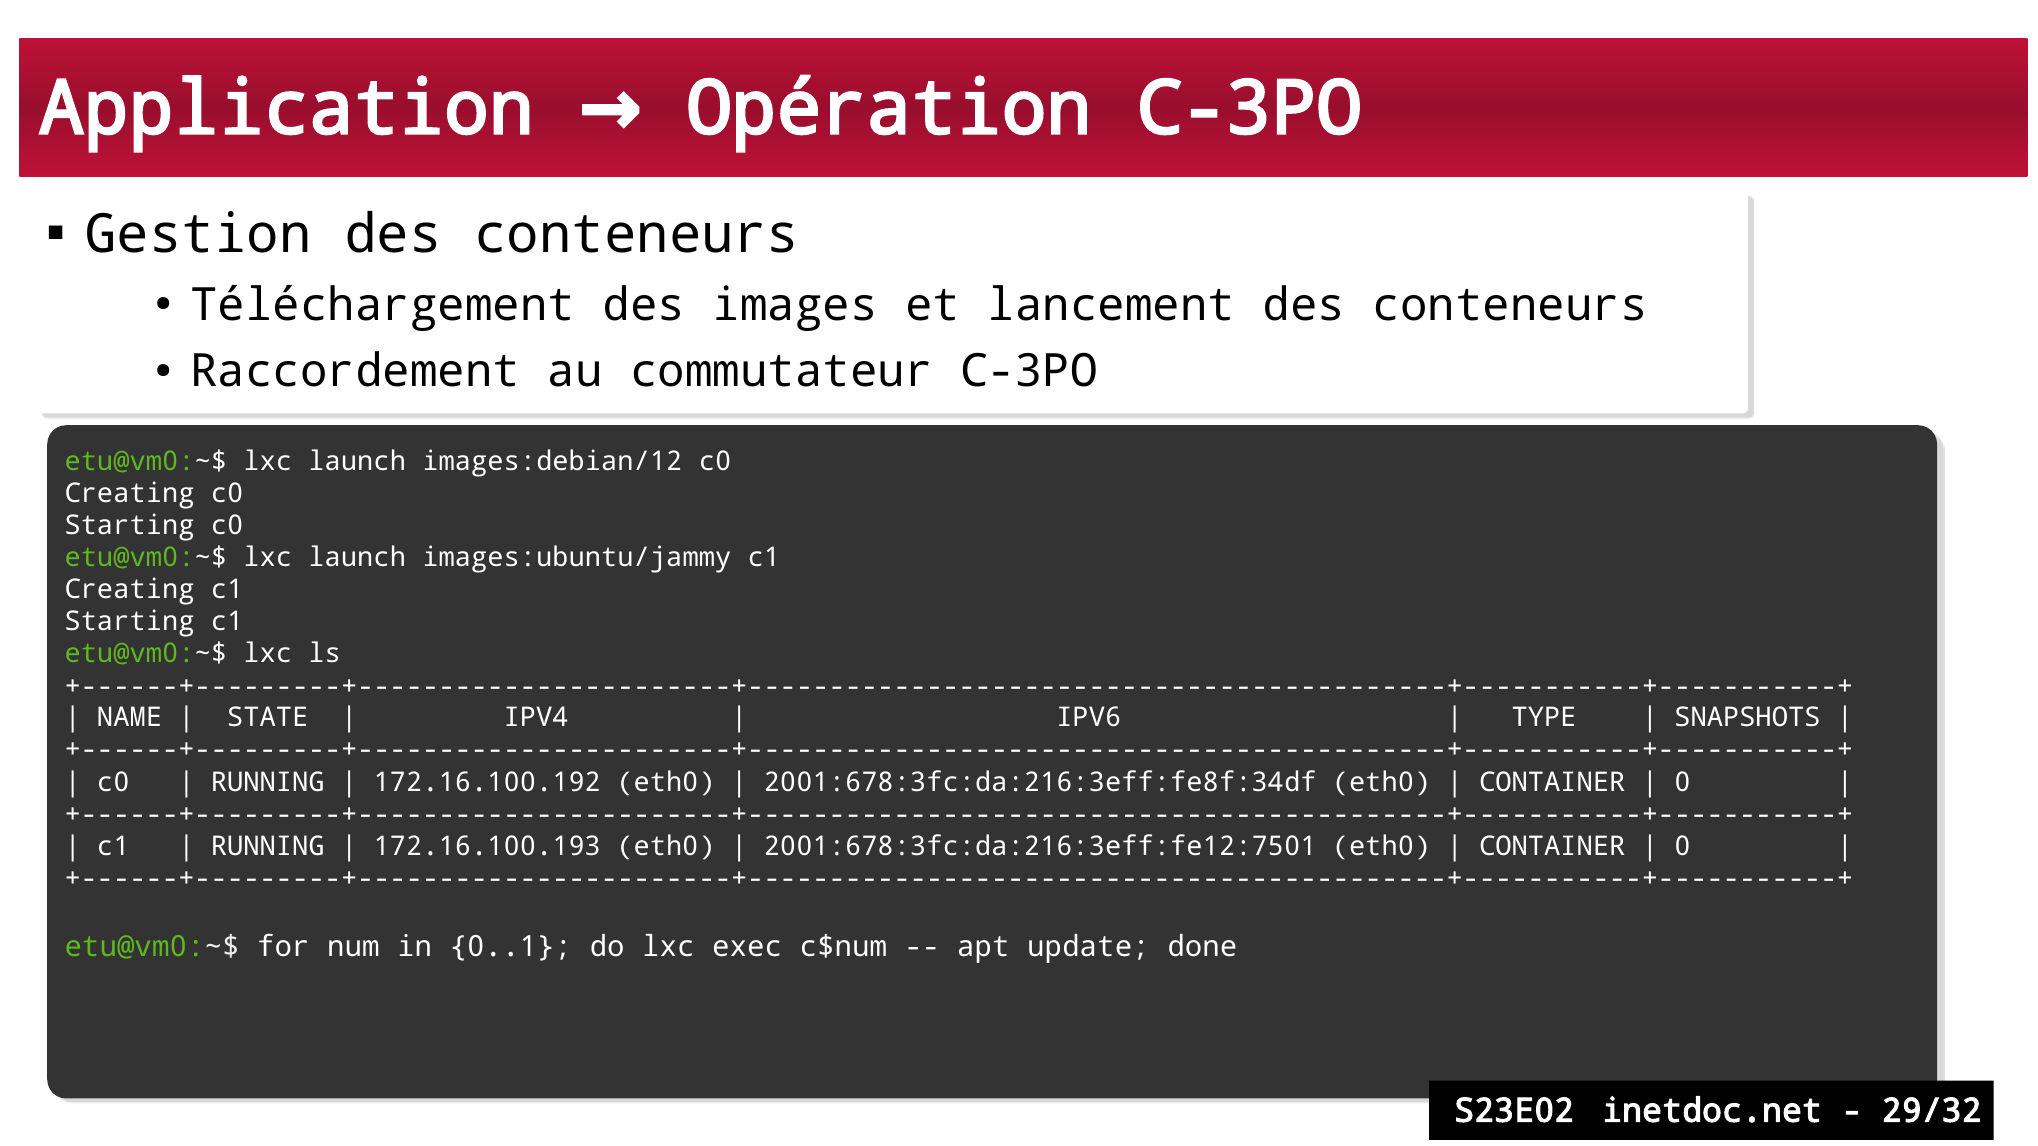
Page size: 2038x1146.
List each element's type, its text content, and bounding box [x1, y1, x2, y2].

text_box S23E02 inetdoc.net - <numéro>/32 [1429, 1080, 1994, 1140]
text_box Gestion des conteneurs Téléchargement des images et lancement des conteneurs Raccordement au commutateur C-3PO [35, 188, 1749, 414]
text_box etu@vm0:~$ lxc launch images:debian/12 c0 Creating c0 Starting c0 etu@vm0:~$ lxc launch images:ubuntu/jammy c1 Creating c1 Starting c1 etu@vm0:~$ lxc ls +------+---------+-----------------------+-------------------------------------------+-----------+-----------+ | NAME | STATE | IPV4 | IPV6 | TYPE | SNAPSHOTS | +------+---------+-----------------------+-------------------------------------------+-----------+-----------+ | c0 | RUNNING | 172.16.100.192 (eth0) | 2001:678:3fc:da:216:3eff:fe8f:34df (eth0) | CONTAINER | 0 | +------+---------+-----------------------+-------------------------------------------+-----------+-----------+ | c1 | RUNNING | 172.16.100.193 (eth0) | 2001:678:3fc:da:216:3eff:fe12:7501 (eth0) | CONTAINER | 0 | +------+---------+-----------------------+-------------------------------------------+-----------+-----------+ etu@vm0:~$ for num in {0..1}; do lxc exec c$num -- apt update; done [47, 425, 1938, 1099]
text_box Application → Opération C-3PO [19, 38, 2028, 177]
